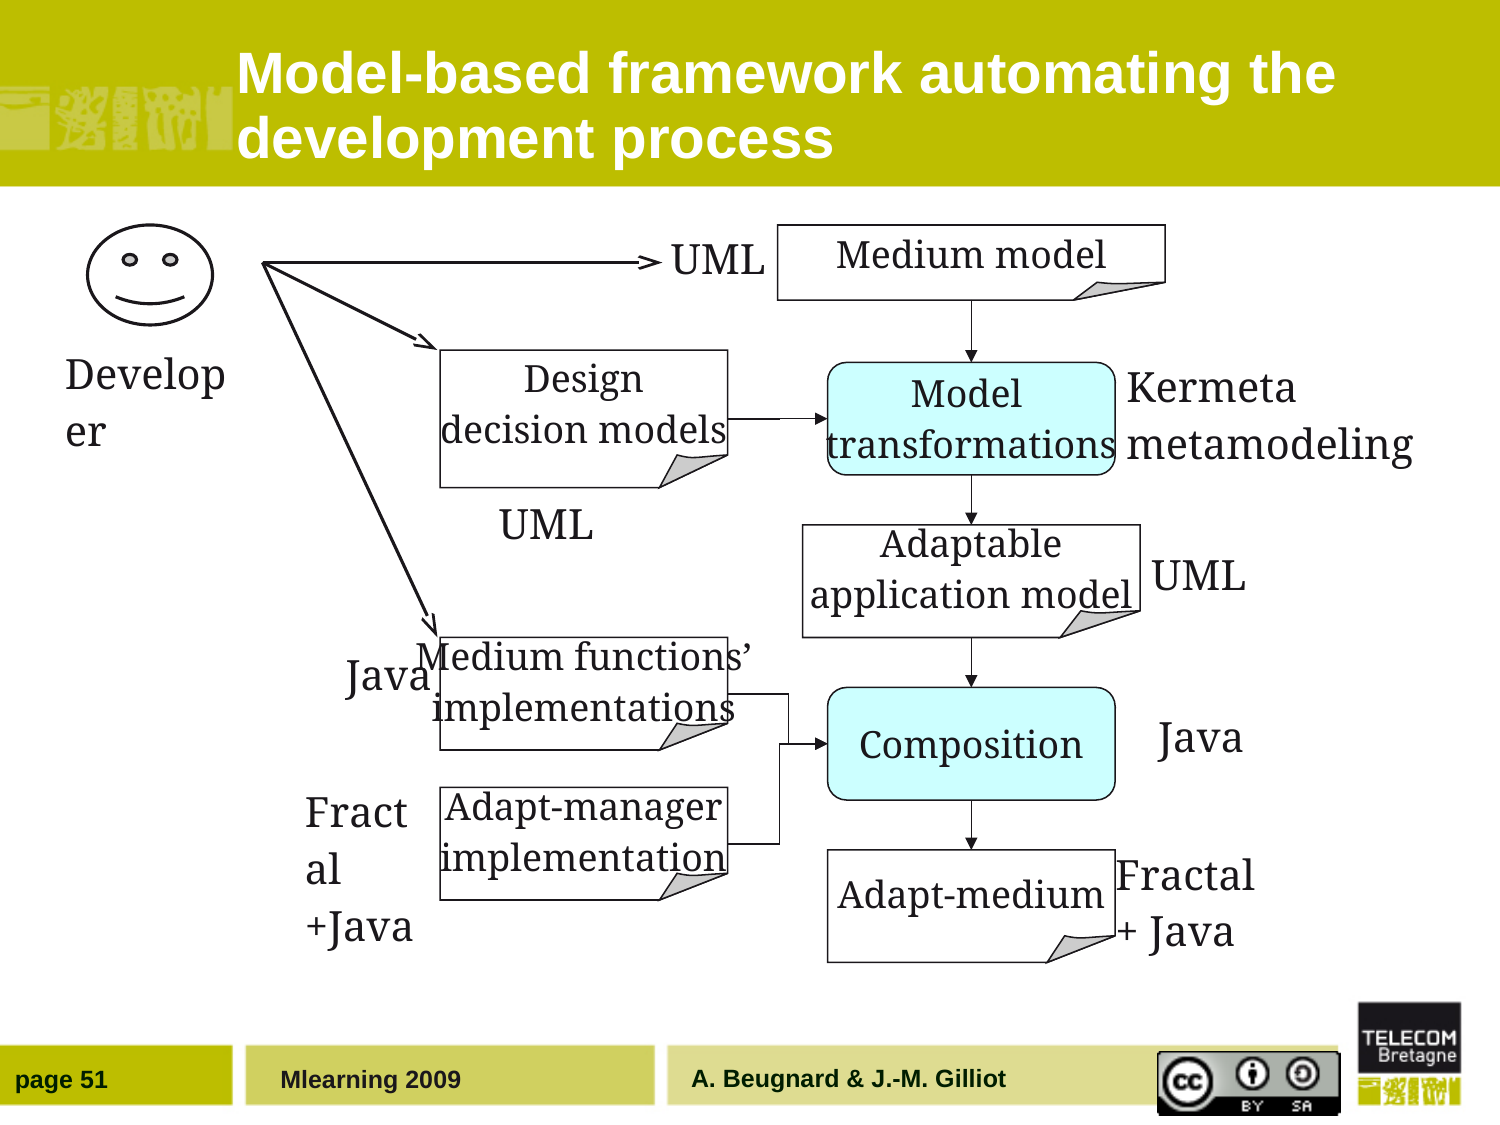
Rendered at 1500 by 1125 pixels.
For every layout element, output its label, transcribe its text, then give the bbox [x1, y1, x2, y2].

text_box Adapt-manager implementation [441, 787, 728, 901]
text_box Model transformations [827, 362, 1111, 475]
text_box UML [655, 222, 781, 295]
text_box Developer [50, 337, 263, 467]
text_box [87, 224, 213, 325]
text_box Fractal +Java [290, 774, 441, 962]
text_box Adapt-medium [827, 849, 1100, 963]
text_box UML [484, 487, 610, 560]
text_box Adaptable application model [802, 524, 1141, 638]
text_box Medium model [777, 224, 1166, 301]
title Model-based framework automating the development process [236, 9, 1425, 172]
text_box Kermeta metamodeling [1111, 349, 1429, 480]
text_box Medium functions’ implementations [440, 637, 728, 751]
text_box Java [330, 637, 447, 710]
text_box UML [1136, 537, 1262, 610]
text_box Design decision models [440, 350, 728, 488]
text_box Java [1143, 699, 1260, 773]
picture [0, 0, 1500, 1125]
text_box Composition [827, 687, 1116, 801]
text_box Fractal + Java [1100, 837, 1271, 967]
